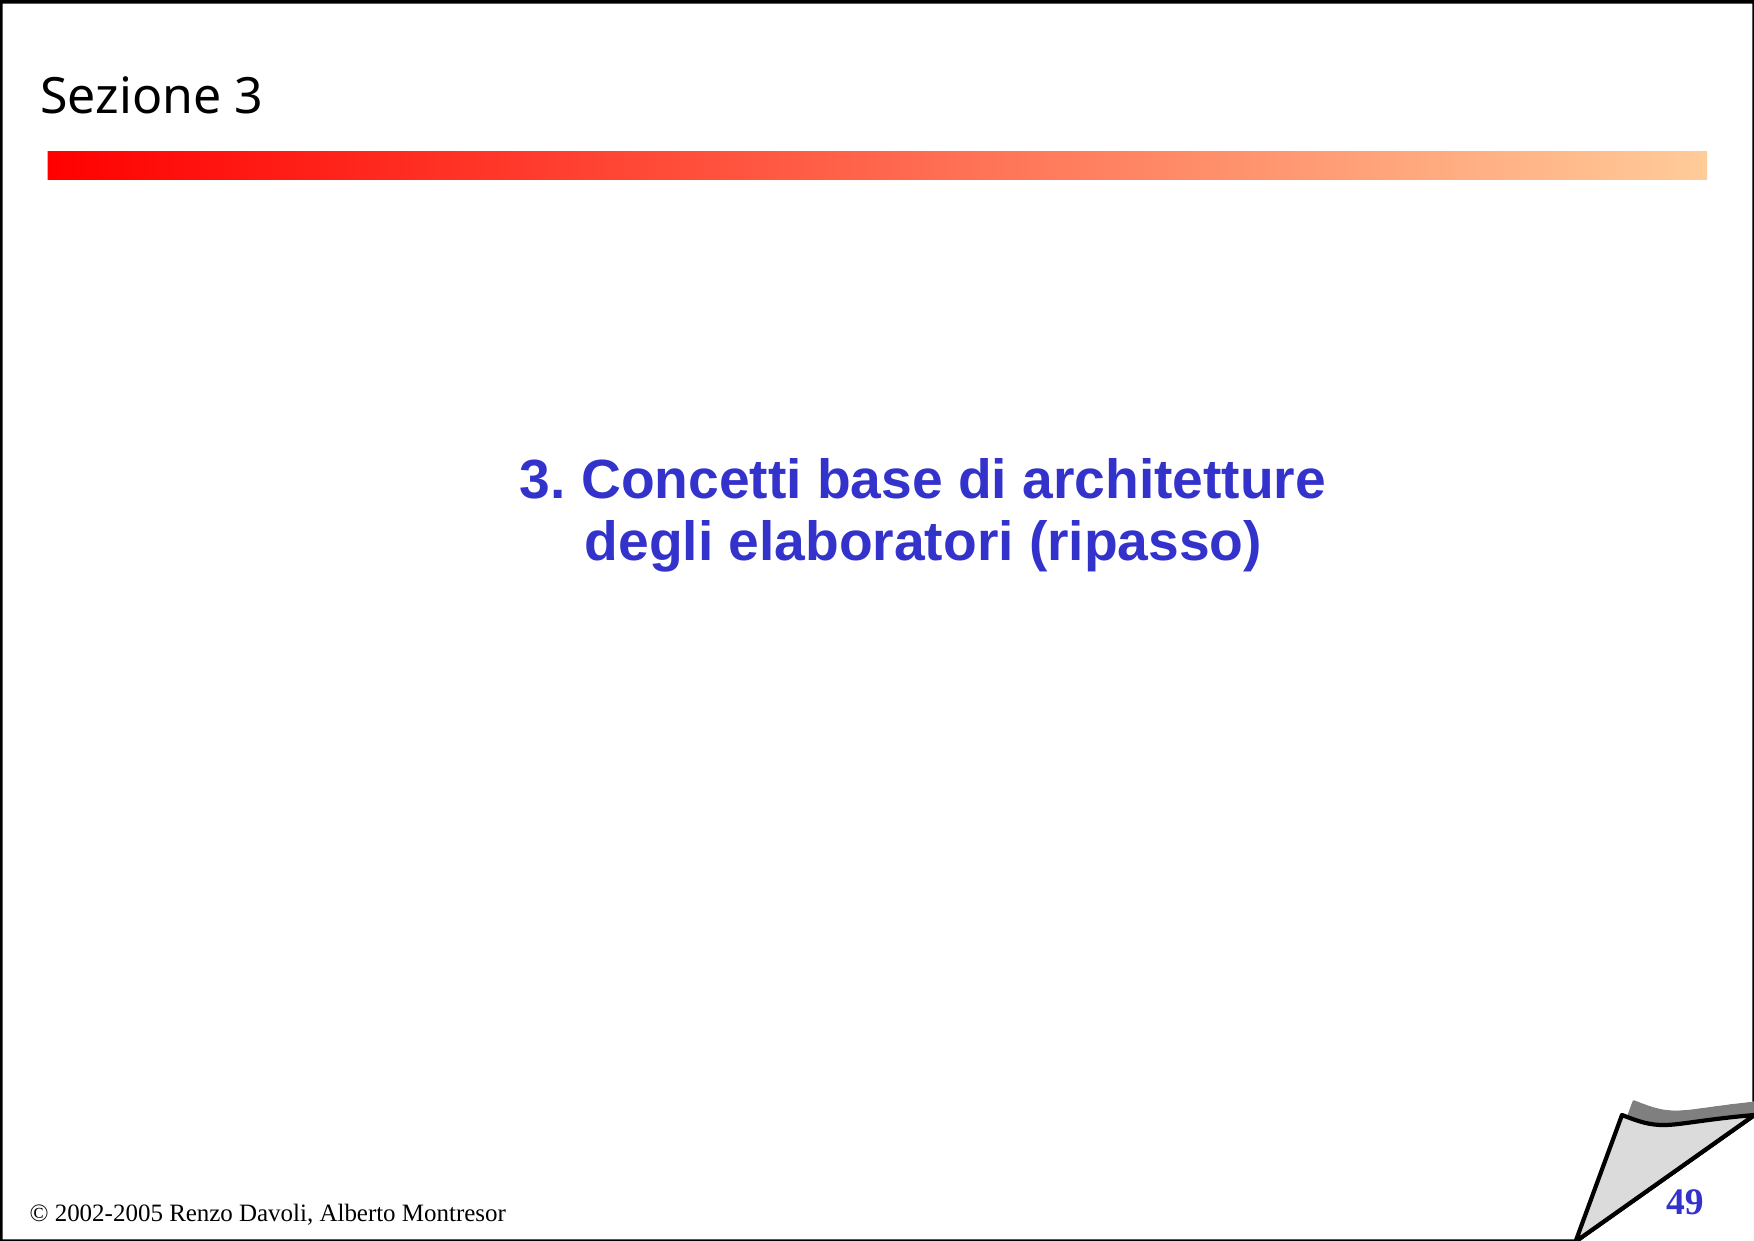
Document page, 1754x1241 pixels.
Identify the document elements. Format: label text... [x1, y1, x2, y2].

subtitle 3. Concetti base di architetture degli elaboratori (ripasso) [58, 206, 1696, 815]
title Sezione 3 [40, 49, 1714, 144]
